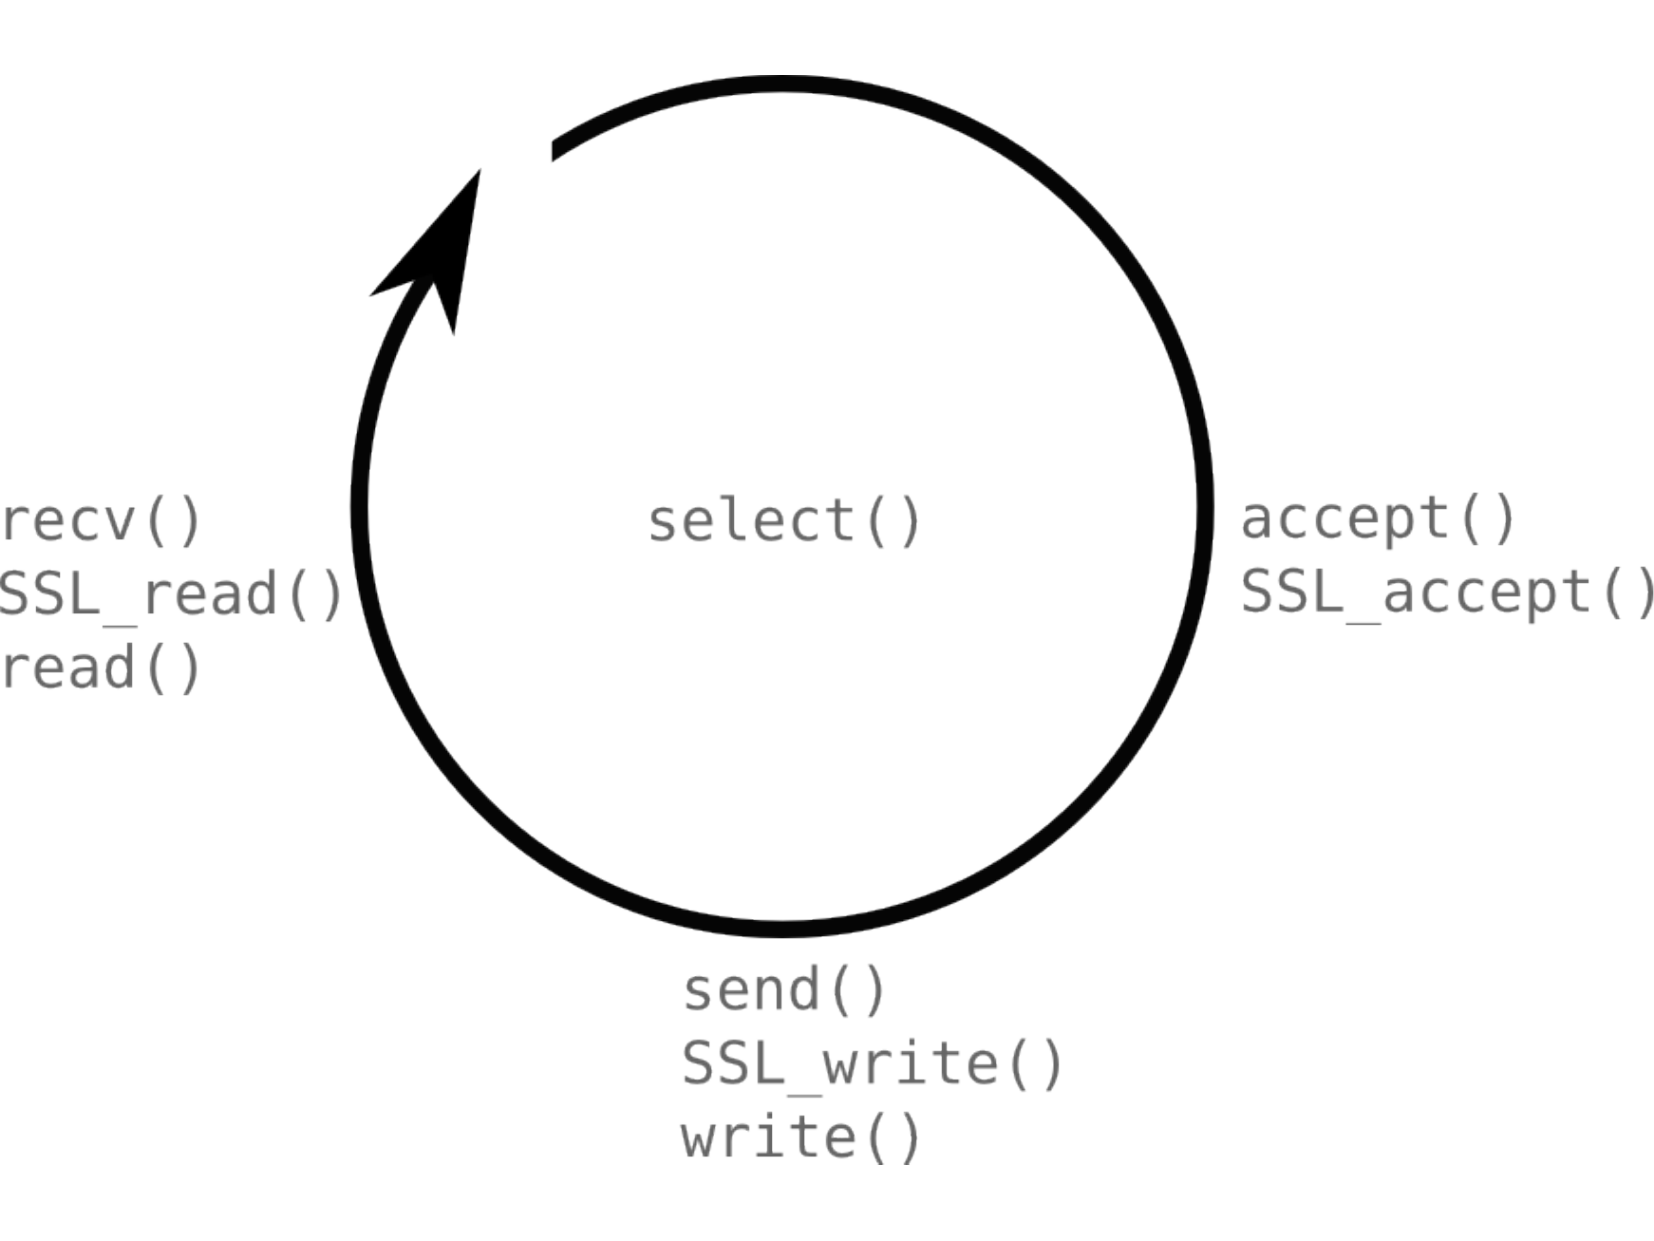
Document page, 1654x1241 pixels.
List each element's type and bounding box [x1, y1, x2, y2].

picture [0, 75, 1654, 1165]
